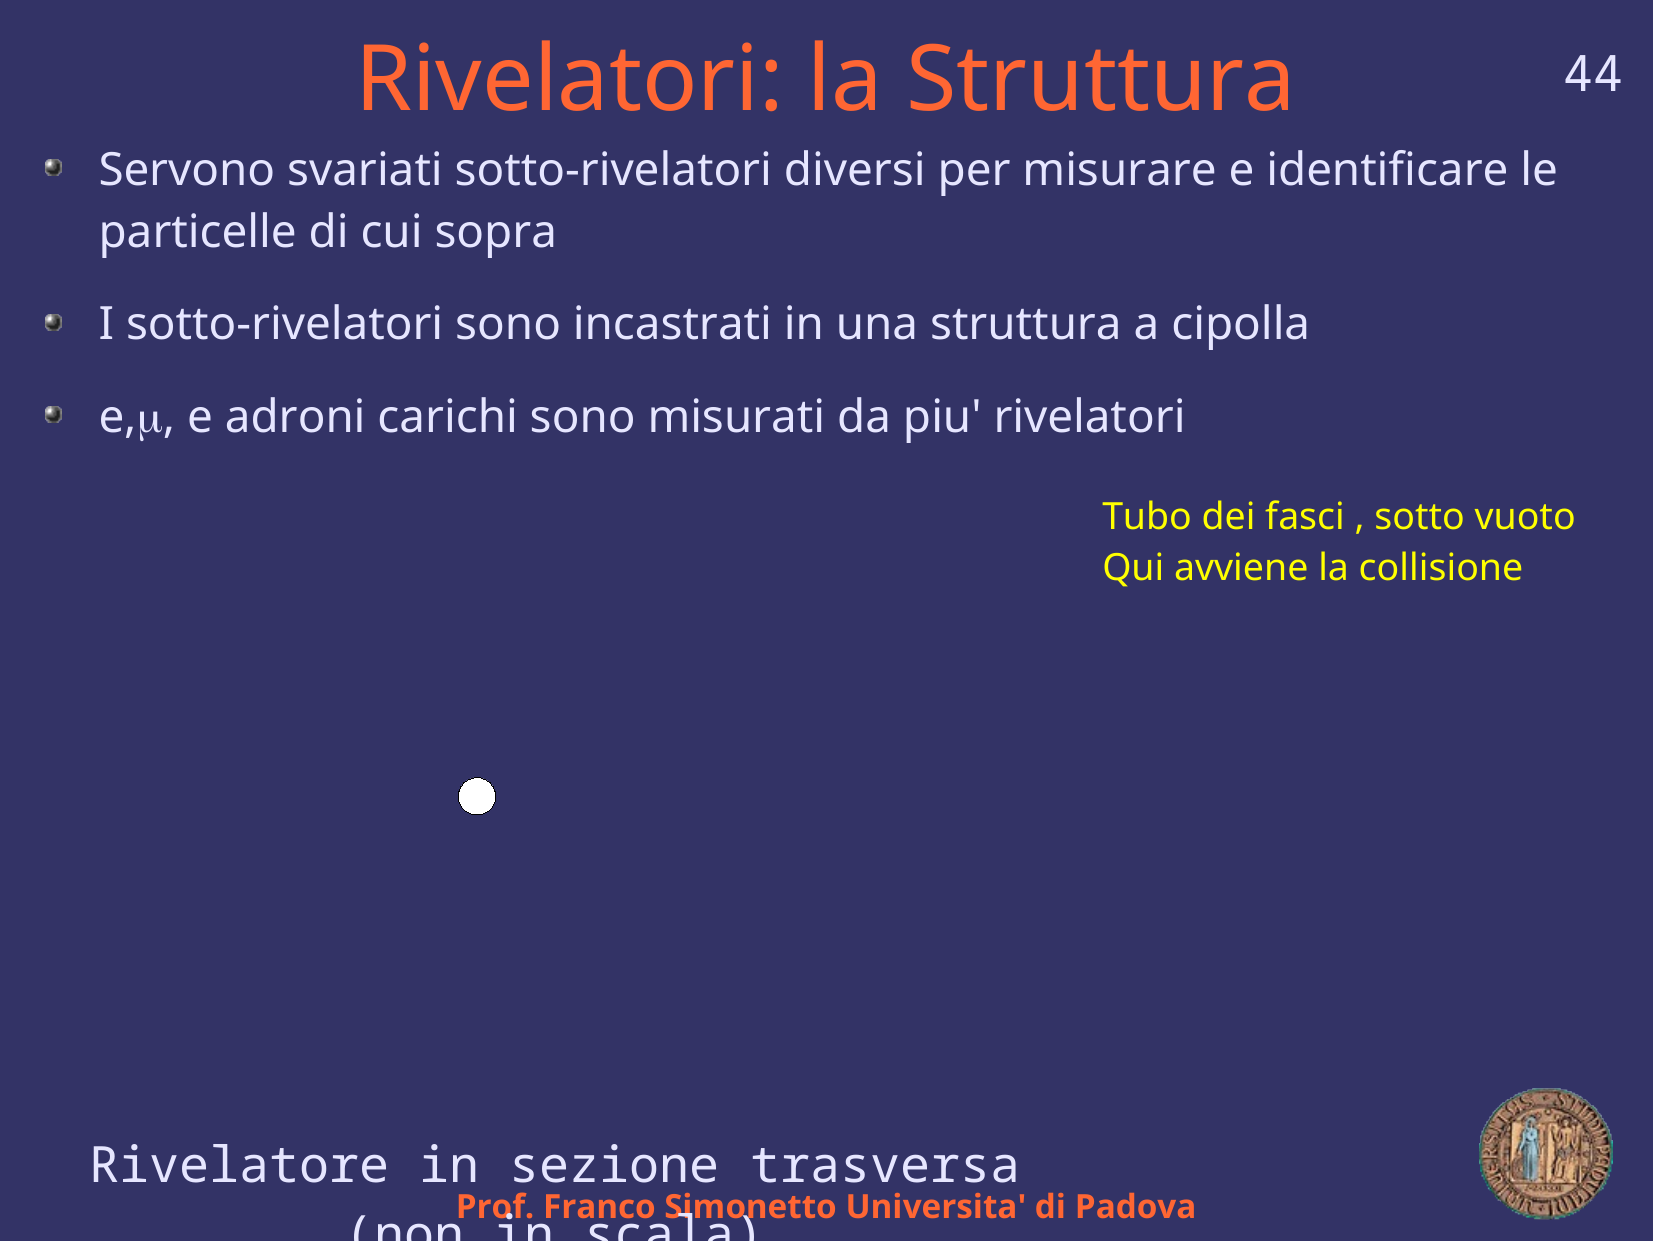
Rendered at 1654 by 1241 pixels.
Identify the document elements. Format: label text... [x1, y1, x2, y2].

text_box Tubo dei fasci , sotto vuoto Qui avviene la collisione [1087, 482, 1598, 602]
text_box Rivelatore in sezione trasversa (non in scala) [75, 1121, 1036, 1237]
text_box [458, 777, 496, 815]
title Rivelatori: la Struttura [82, 29, 1571, 121]
list Servono svariati sotto-rivelatori diversi per misurare e identificare le particelle di cui sopra I sotto-rivelatori sono incastrati in una struttura a cipolla e,m, e adroni carichi sono misurati da piu' rivelatori [27, 136, 1613, 452]
picture [1479, 1087, 1613, 1221]
